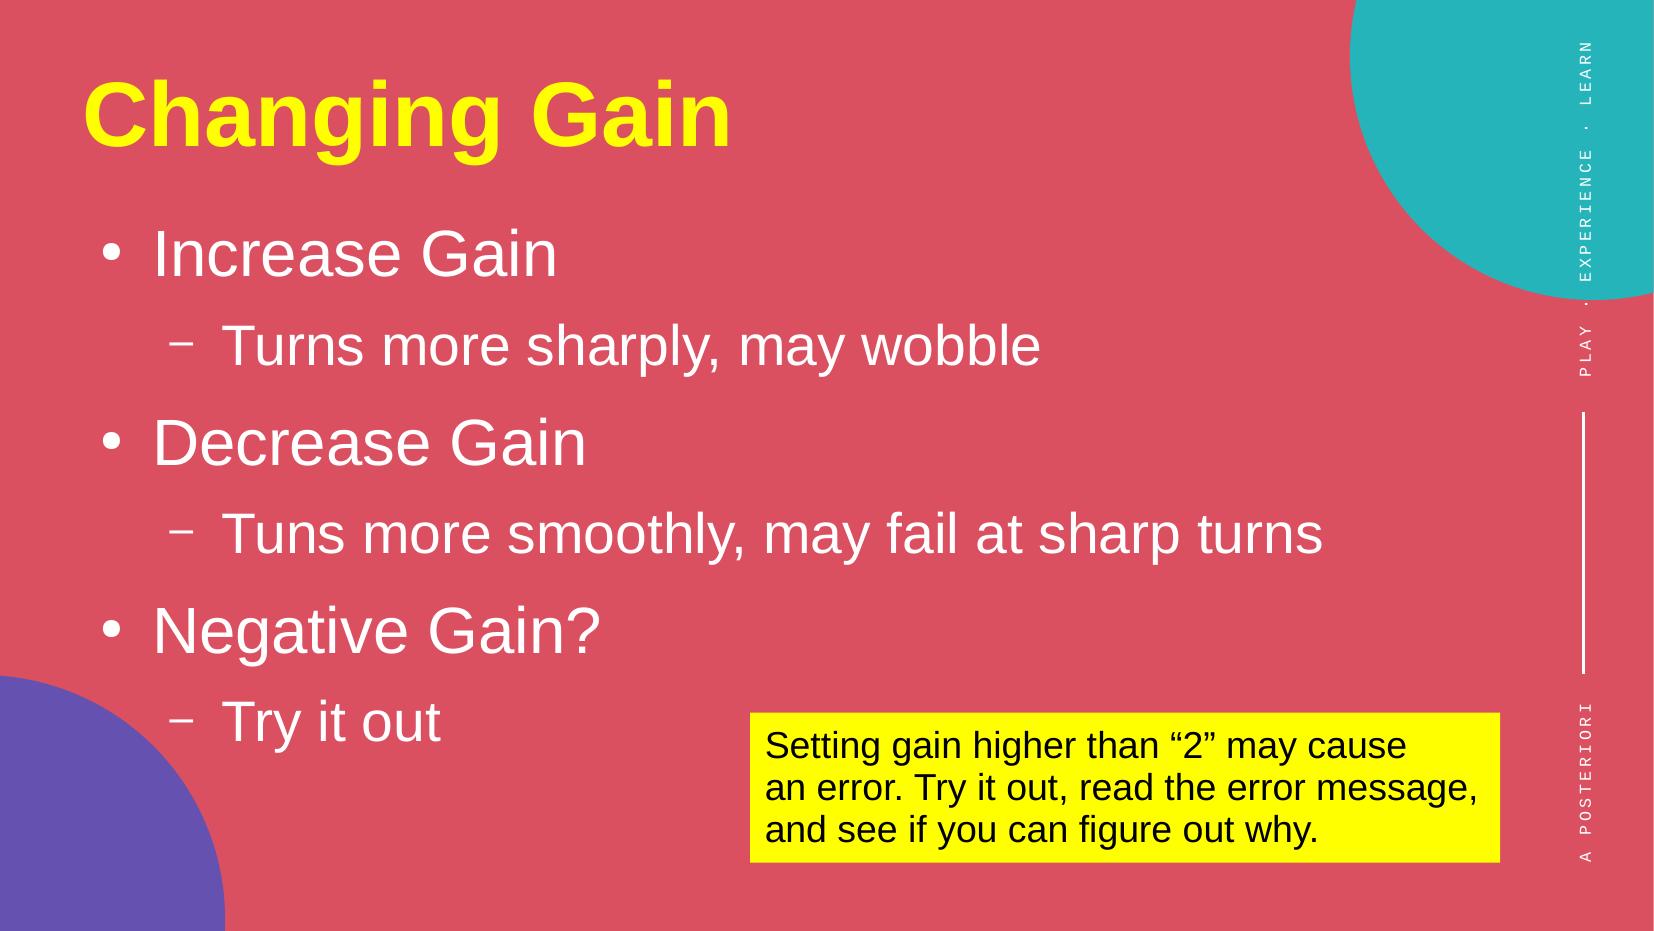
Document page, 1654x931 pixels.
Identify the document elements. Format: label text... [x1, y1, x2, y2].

text_box Setting gain higher than “2” may cause an error. Try it out, read the error message, and see if you can figure out why. [750, 712, 1501, 863]
list Increase Gain Turns more sharply, may wobble Decrease Gain Tuns more smoothly, may fail at sharp turns Negative Gain? Try it out [82, 217, 1571, 758]
title Changing Gain [82, 37, 1351, 193]
